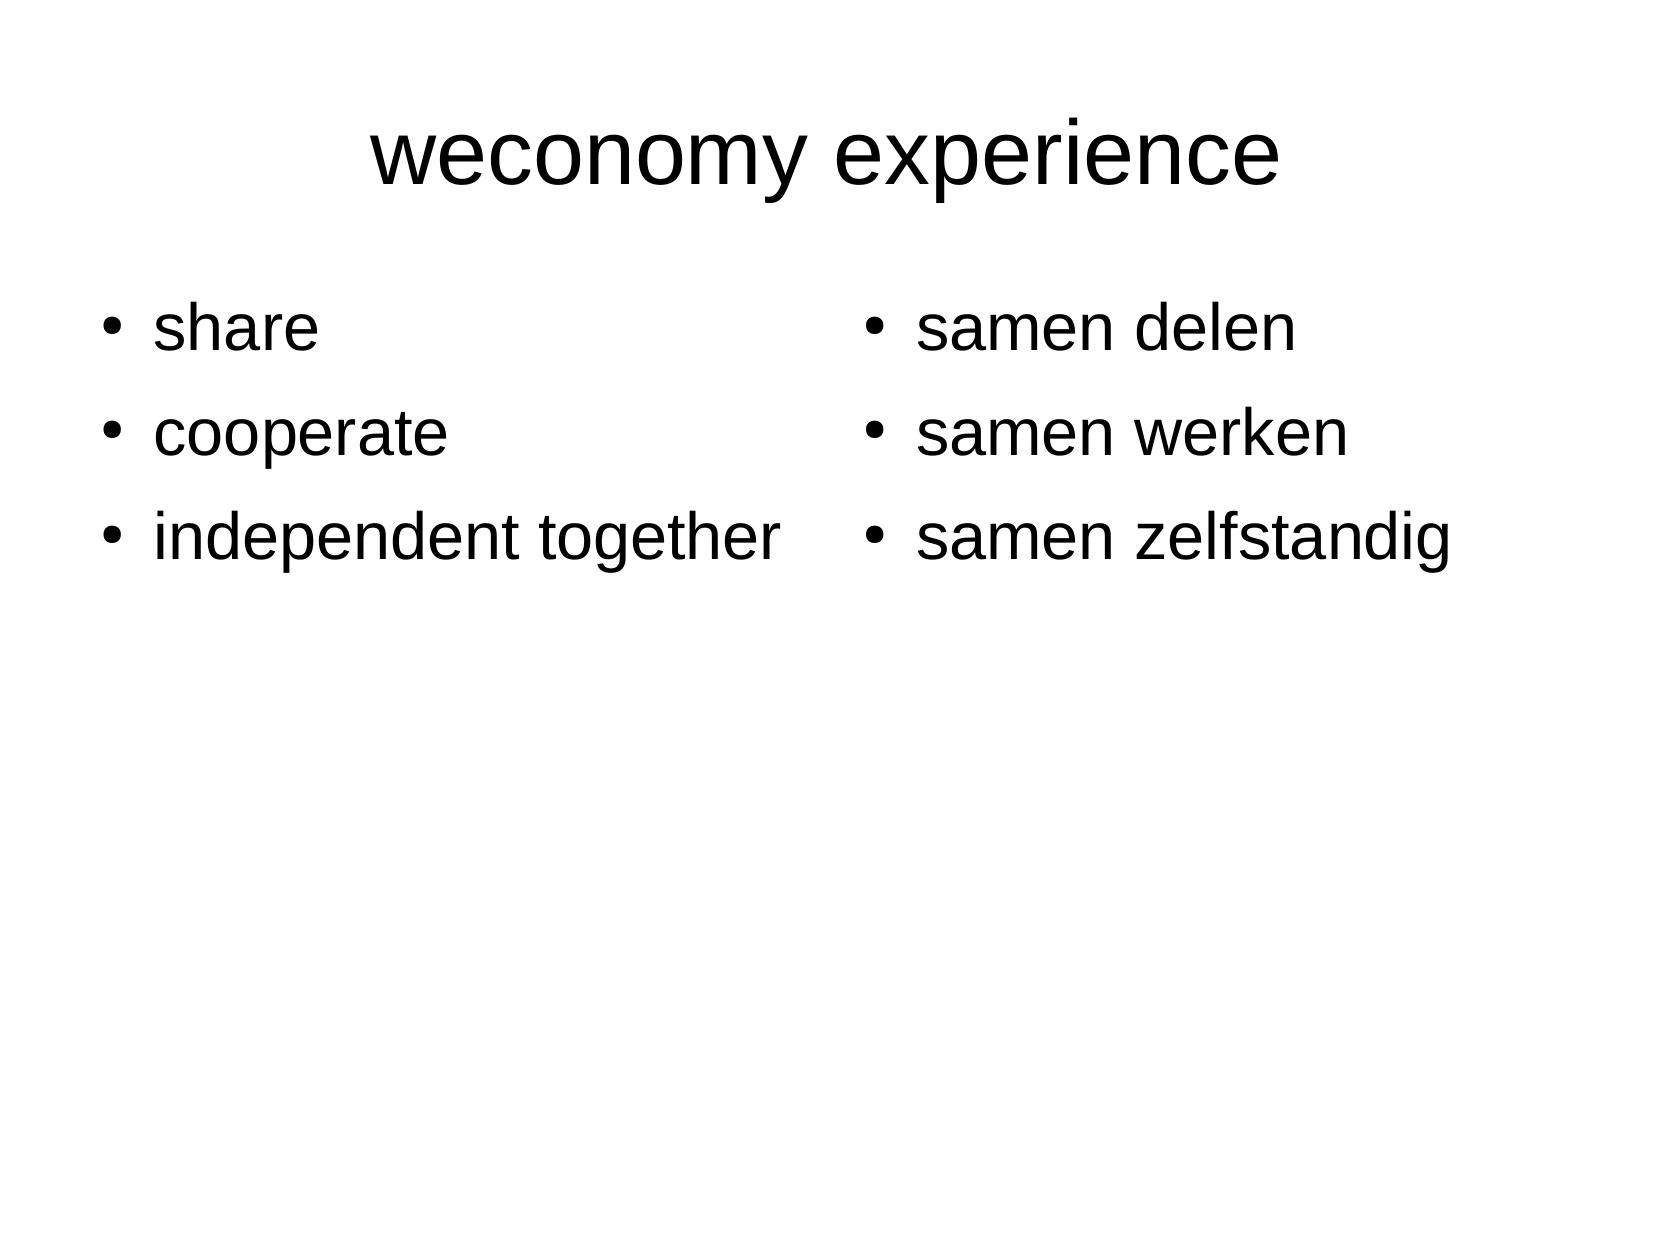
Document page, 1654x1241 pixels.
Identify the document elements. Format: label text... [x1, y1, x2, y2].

list samen delen samen werken samen zelfstandig [845, 290, 1572, 1109]
title weconomy experience [82, 49, 1571, 257]
list share cooperate independent together [82, 290, 809, 1109]
